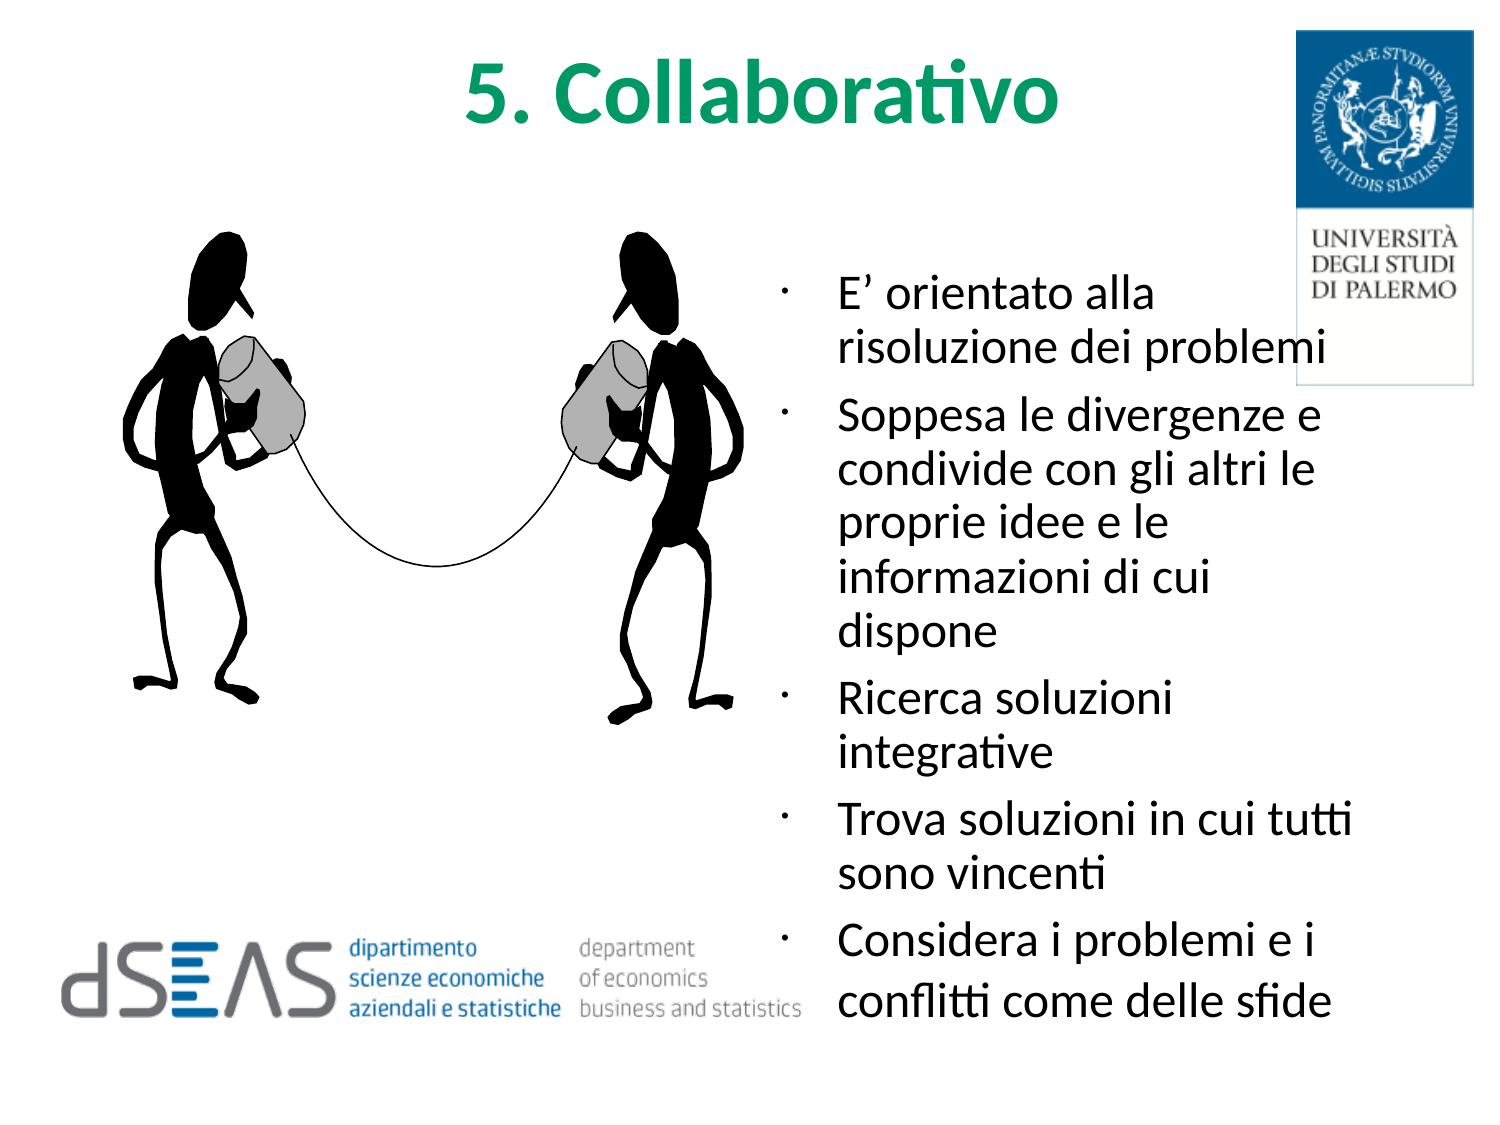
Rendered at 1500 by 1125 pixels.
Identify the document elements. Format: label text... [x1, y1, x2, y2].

picture [122, 231, 744, 726]
text_box E’ orientato alla risoluzione dei problemi Soppesa le divergenze e condivide con gli altri le proprie idee e le informazioni di cui dispone Ricerca soluzioni integrative Trova soluzioni in cui tutti sono vincenti Considera i problemi e i conflitti come delle sfide [766, 259, 1392, 935]
picture [1296, 30, 1474, 386]
picture [39, 845, 831, 1078]
title 5. Collaborativo [125, 24, 1400, 213]
